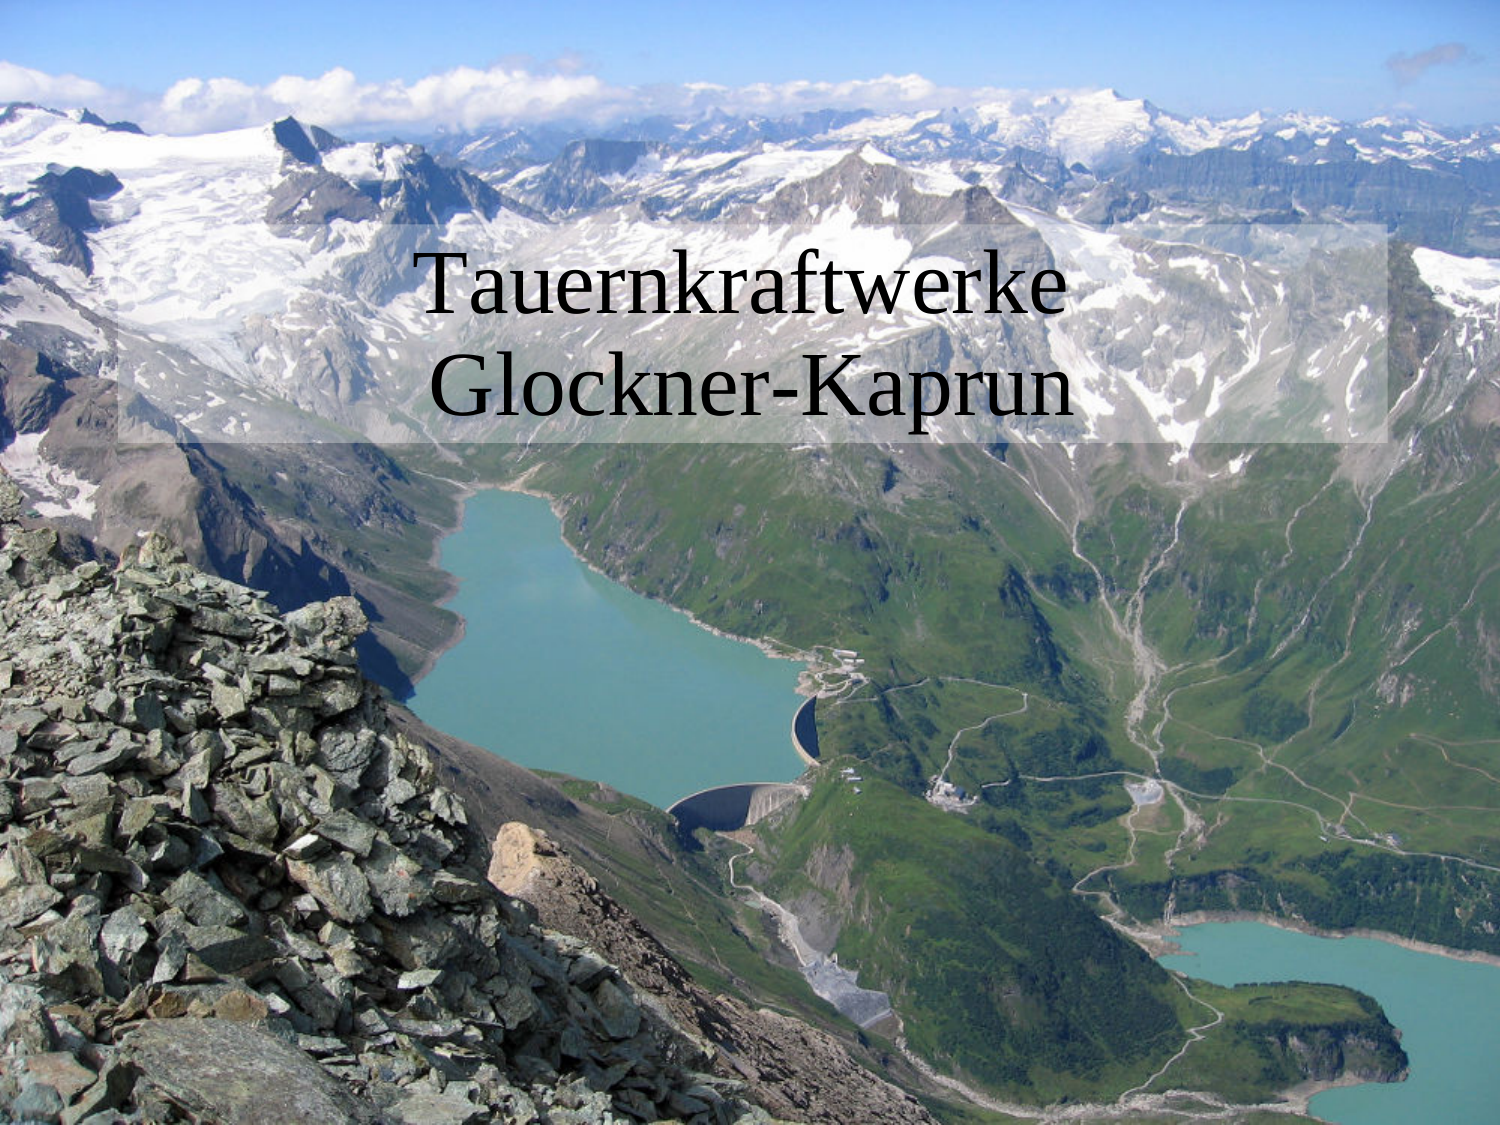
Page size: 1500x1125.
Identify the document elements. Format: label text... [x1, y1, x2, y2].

picture [0, 0, 1500, 1125]
title Tauernkraftwerke Glockner-Kaprun [118, 224, 1388, 443]
